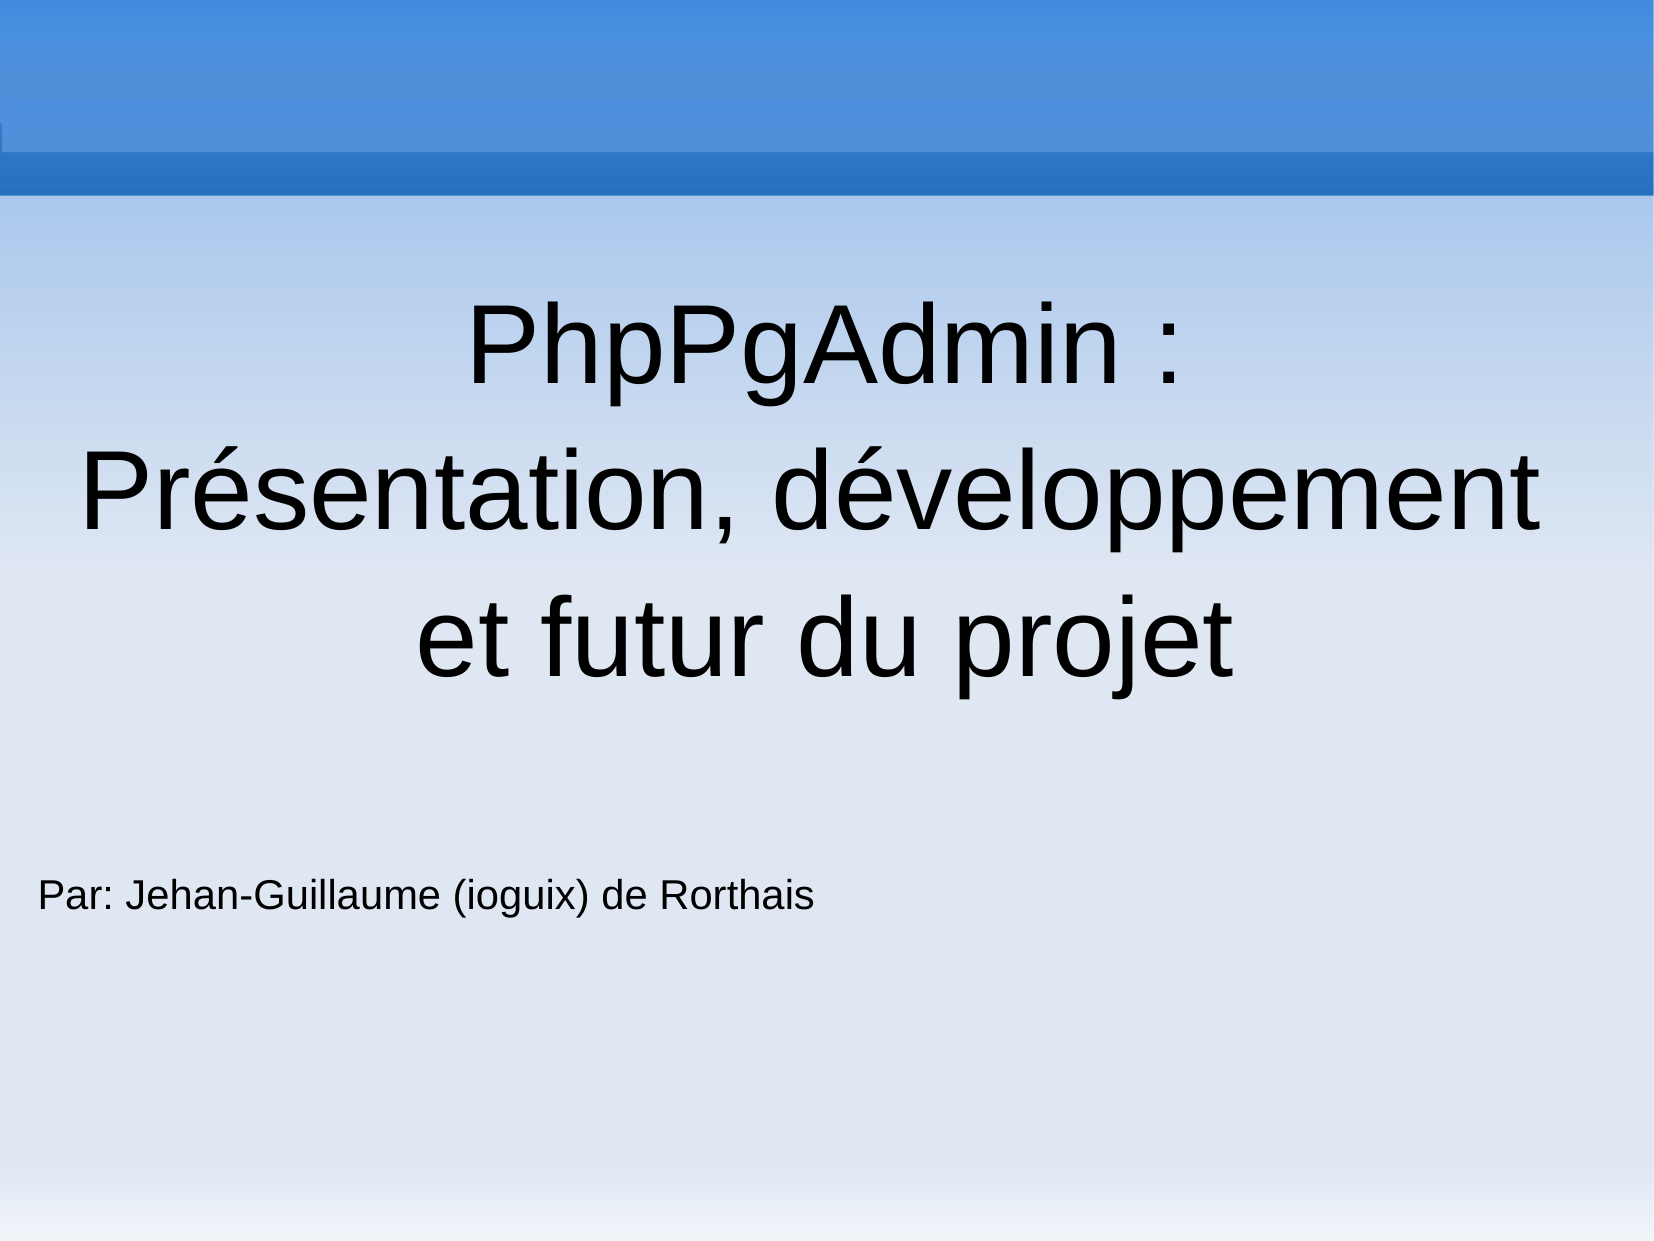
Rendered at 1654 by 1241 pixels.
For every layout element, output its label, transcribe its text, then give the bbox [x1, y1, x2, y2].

picture [0, 0, 1654, 1241]
list PhpPgAdmin : Présentation, développement et futur du projet Par: Jehan-Guillaume (ioguix) de Rorthais [37, 290, 1613, 1173]
